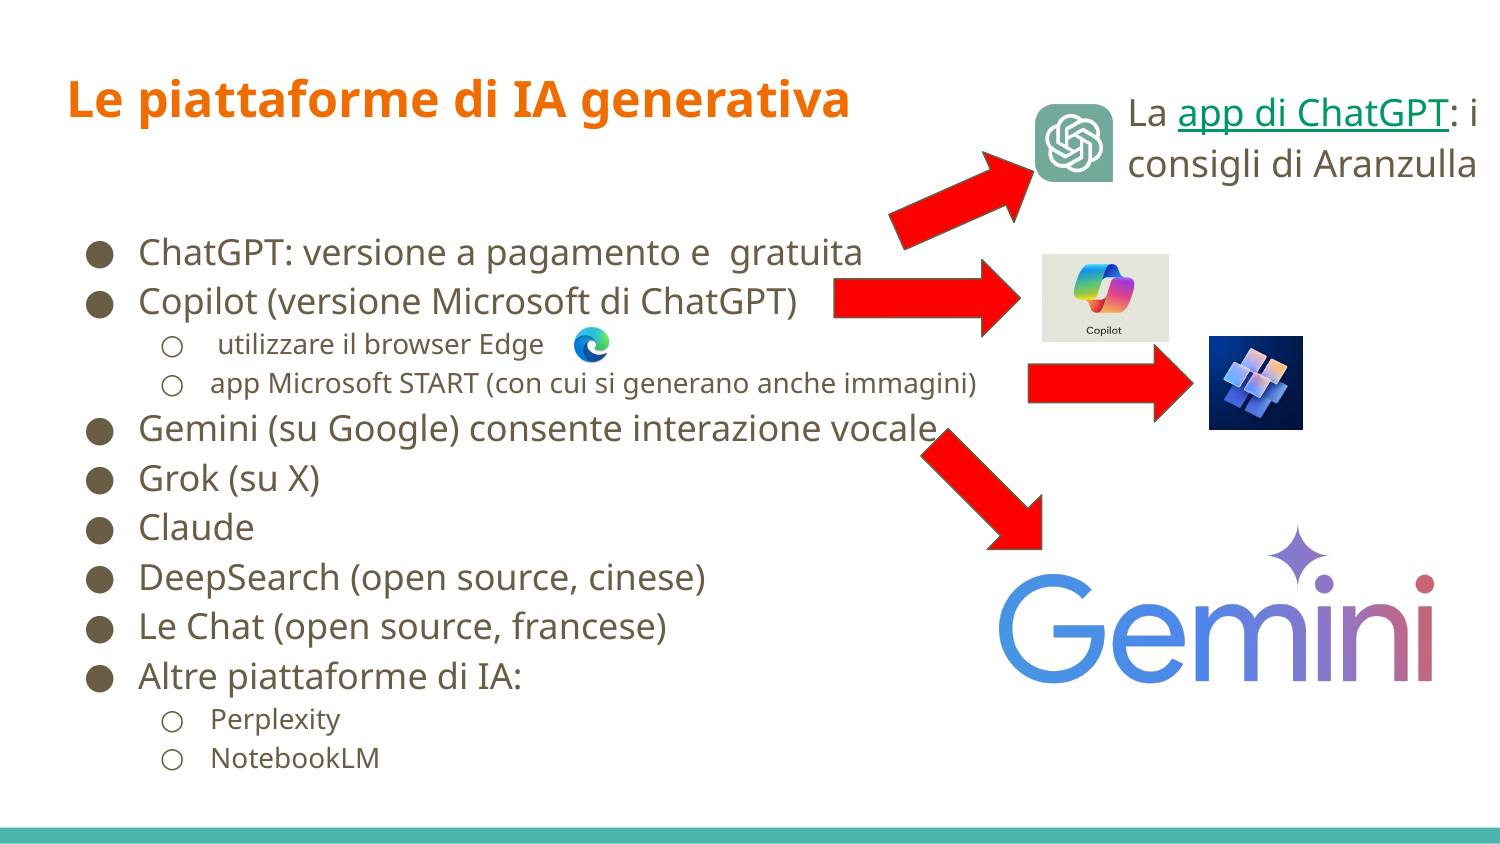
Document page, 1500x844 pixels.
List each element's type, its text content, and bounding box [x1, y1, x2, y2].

text_box La app di ChatGPT: i consigli di Aranzulla [1112, 73, 1499, 198]
title Le piattaforme di IA generativa [51, 51, 925, 189]
picture [1042, 254, 1169, 343]
picture [1035, 104, 1113, 182]
text_box [834, 259, 1021, 337]
picture [999, 523, 1434, 684]
picture [566, 319, 617, 370]
text_box [920, 428, 1042, 550]
list ChatGPT: versione a pagamento e gratuita Copilot (versione Microsoft di ChatGPT) utilizzare il browser Edge app Microsoft START (con cui si generano anche immagini) Gemini (su Google) consente interazione vocale Grok (su X) Claude DeepSearch (open source, cinese) Le Chat (open source, francese) Altre piattaforme di IA: Perplexity NotebookLM [51, 207, 1101, 793]
picture [1209, 336, 1303, 430]
text_box [1028, 344, 1194, 422]
text_box [888, 151, 1034, 250]
